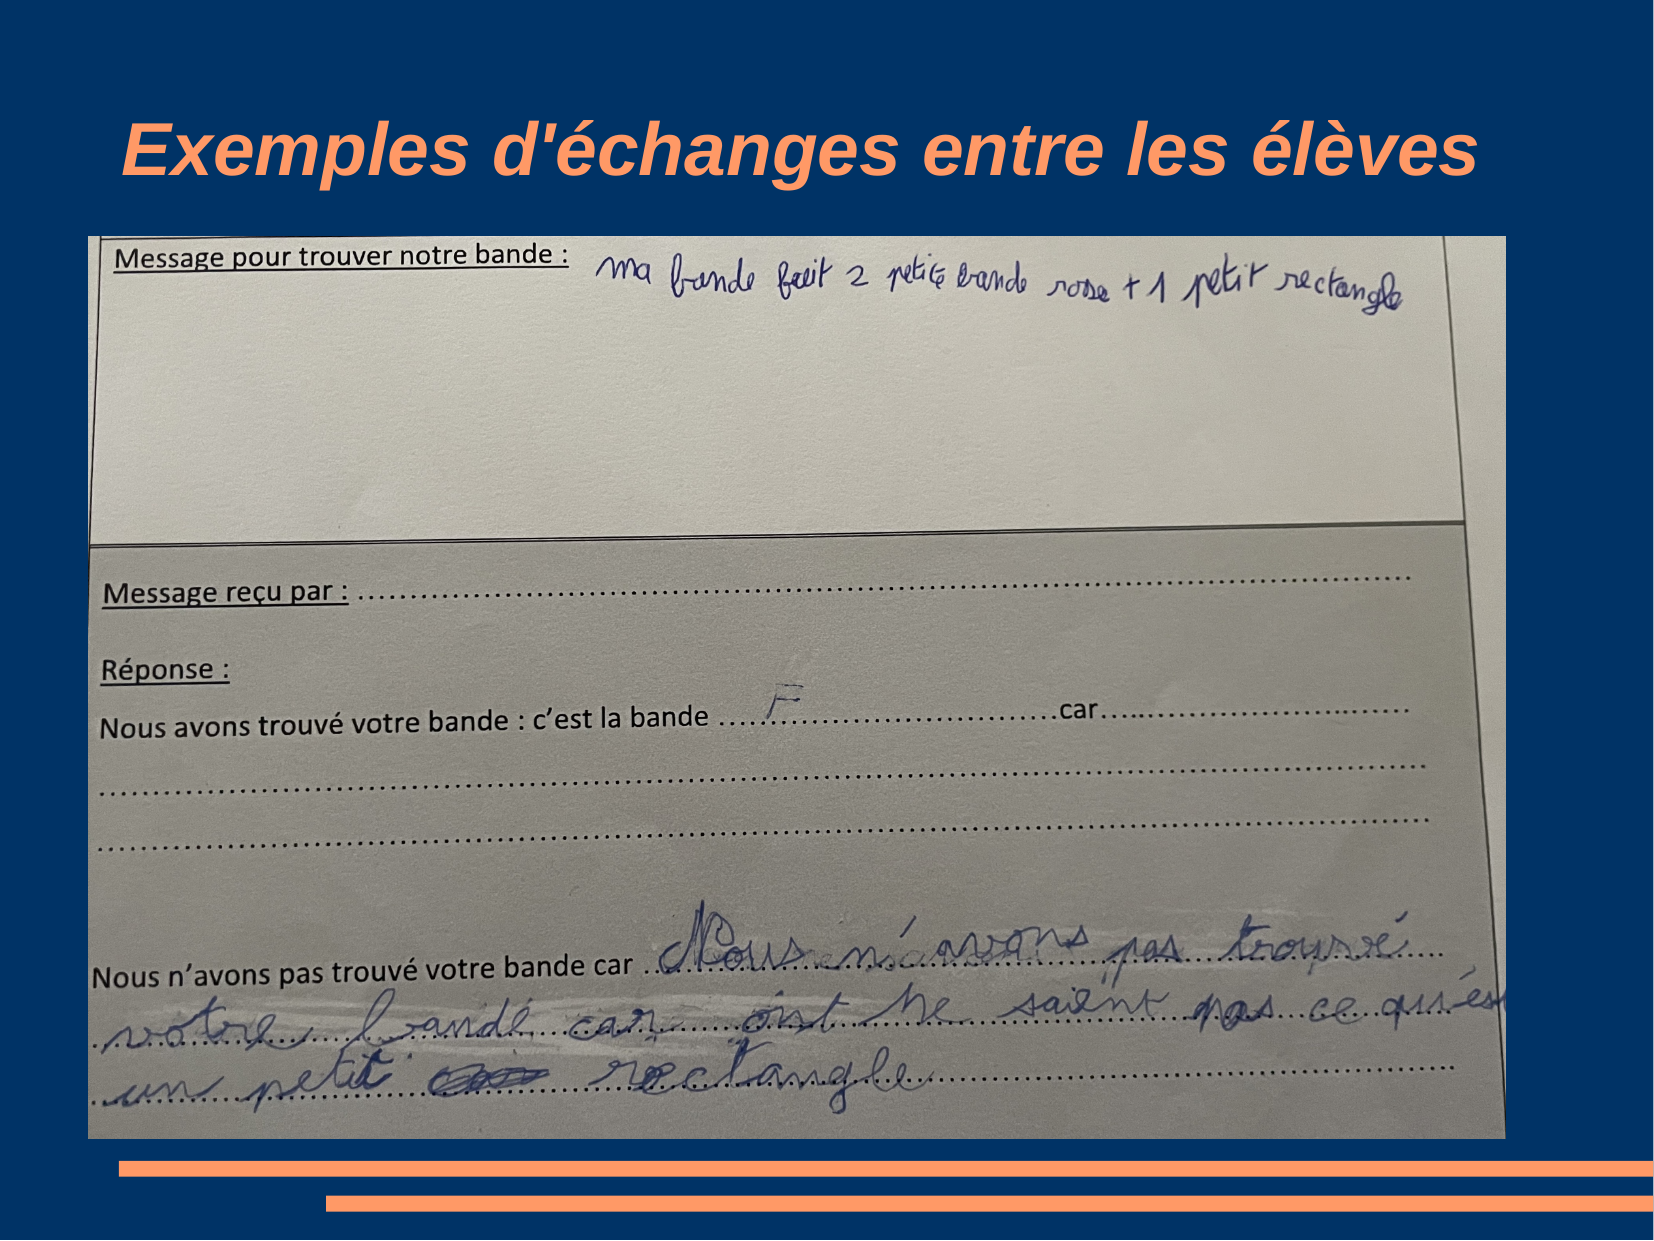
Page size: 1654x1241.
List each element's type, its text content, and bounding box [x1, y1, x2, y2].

title Exemples d'échanges entre les élèves [121, 46, 1534, 254]
picture [88, 236, 1506, 1139]
